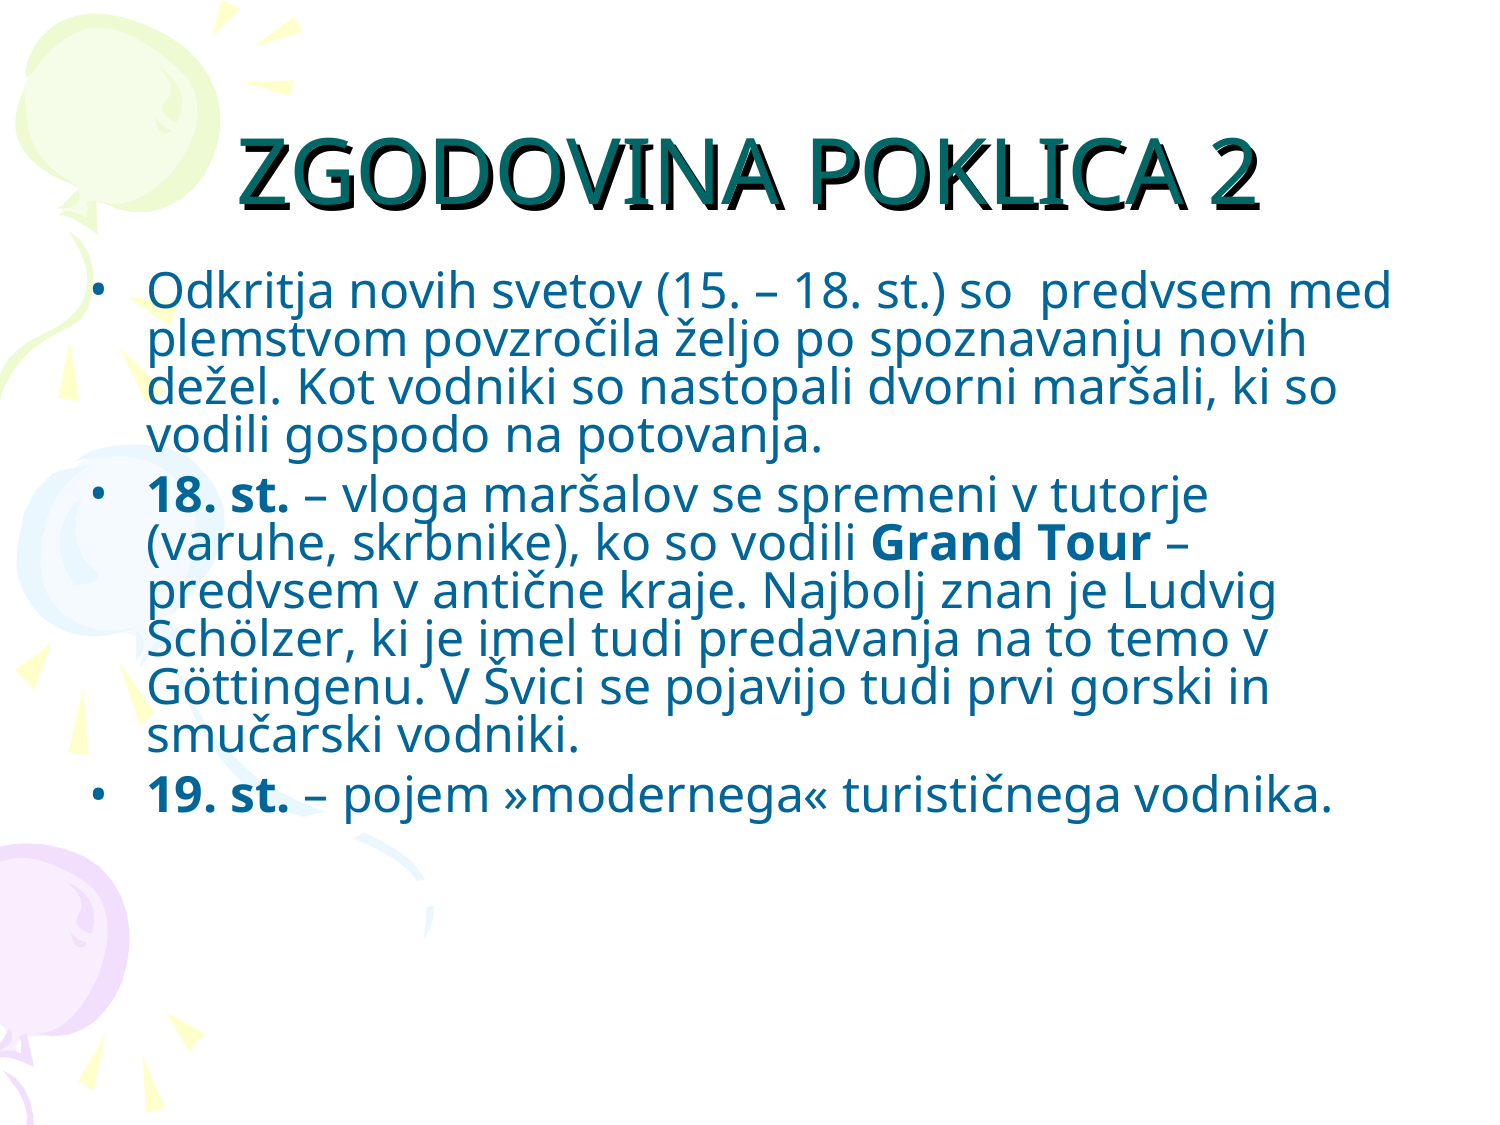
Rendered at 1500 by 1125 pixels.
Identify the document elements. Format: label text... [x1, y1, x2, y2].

title ZGODOVINA POKLICA 2 [72, 16, 1426, 233]
list Odkritja novih svetov (15. – 18. st.) so predvsem med plemstvom povzročila željo po spoznavanju novih dežel. Kot vodniki so nastopali dvorni maršali, ki so vodili gospodo na potovanja. 18. st. – vloga maršalov se spremeni v tutorje (varuhe, skrbnike), ko so vodili Grand Tour – predvsem v antične kraje. Najbolj znan je Ludvig Schölzer, ki je imel tudi predavanja na to temo v Göttingenu. V Švici se pojavijo tudi prvi gorski in smučarski vodniki. 19. st. – pojem »modernega« turističnega vodnika. [75, 262, 1426, 994]
